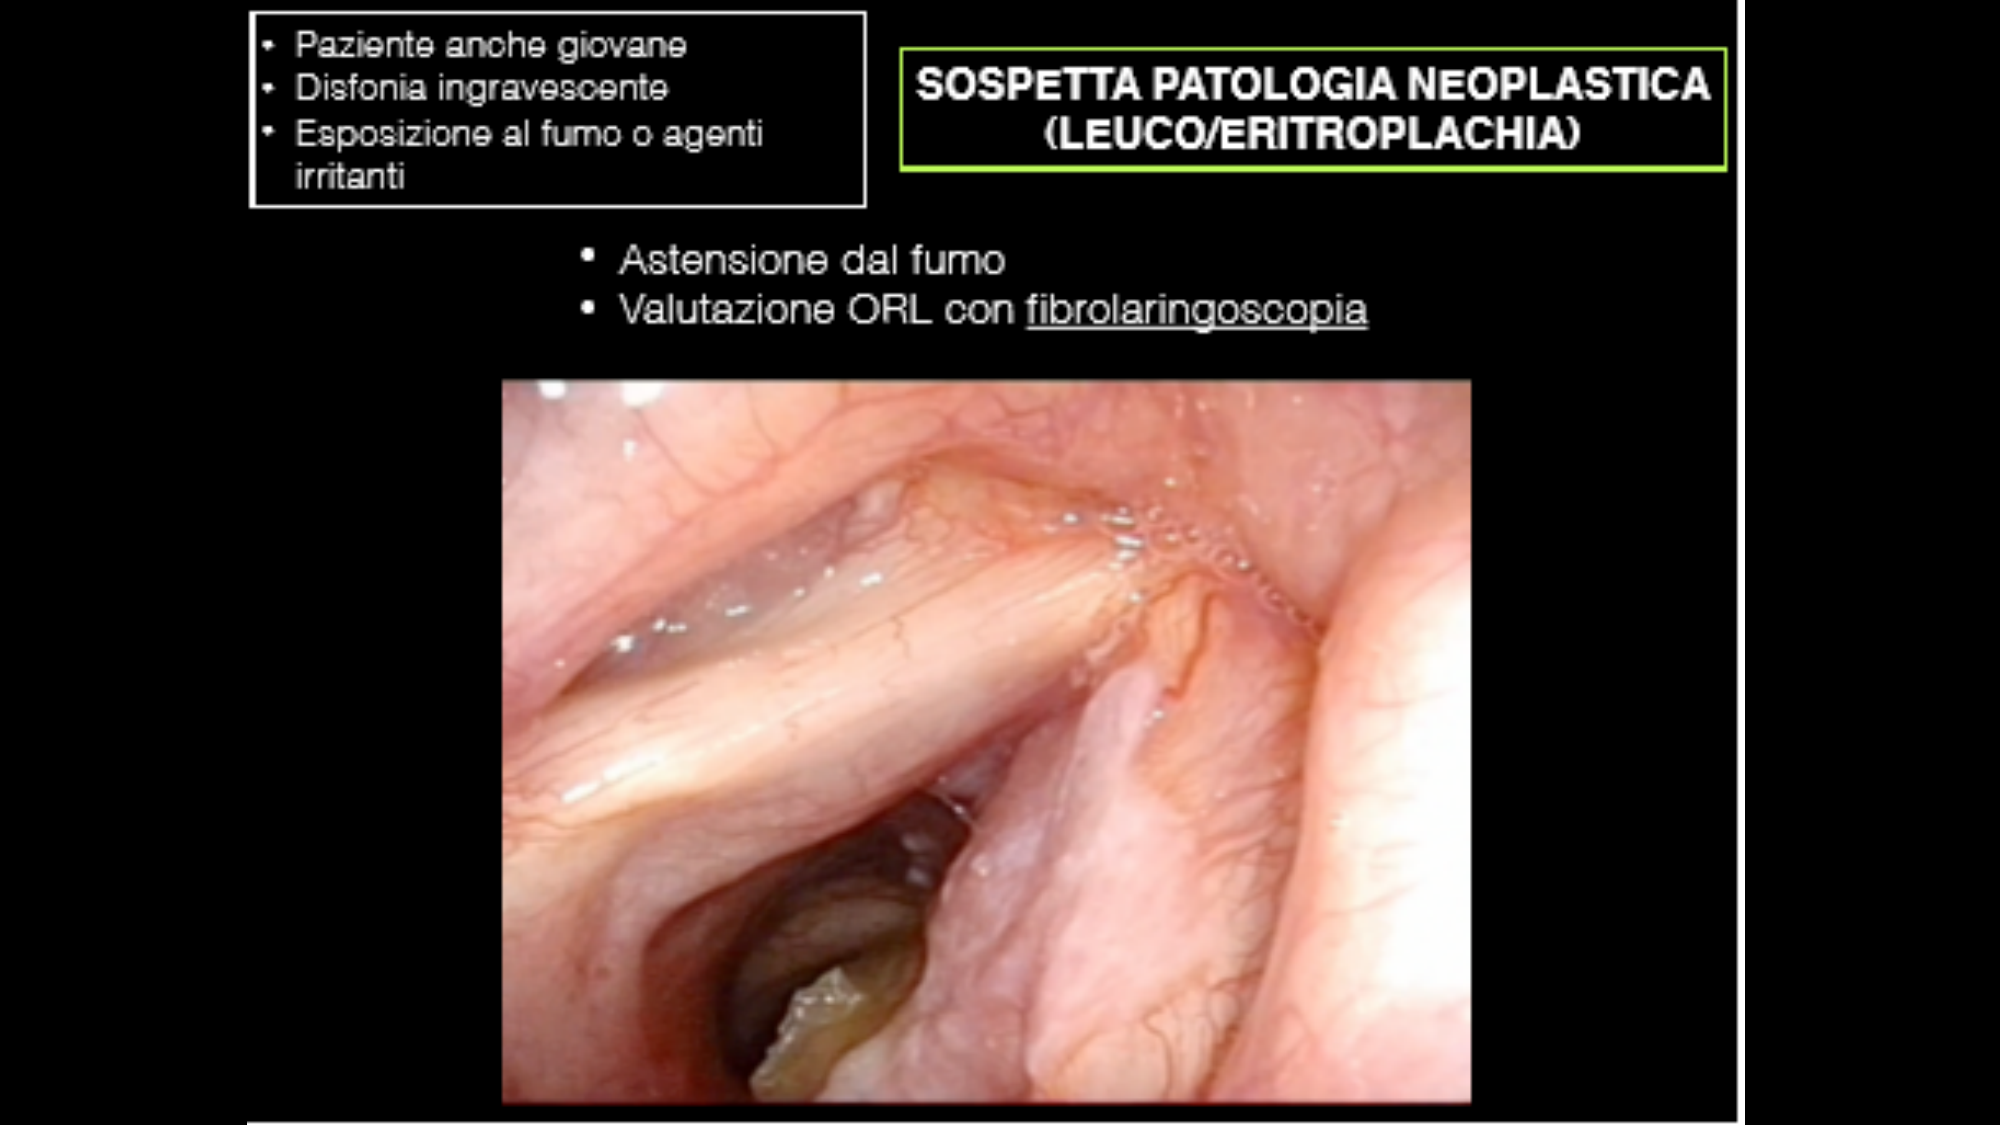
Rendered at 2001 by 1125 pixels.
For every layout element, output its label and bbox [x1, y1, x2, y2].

picture [247, 0, 1745, 1125]
